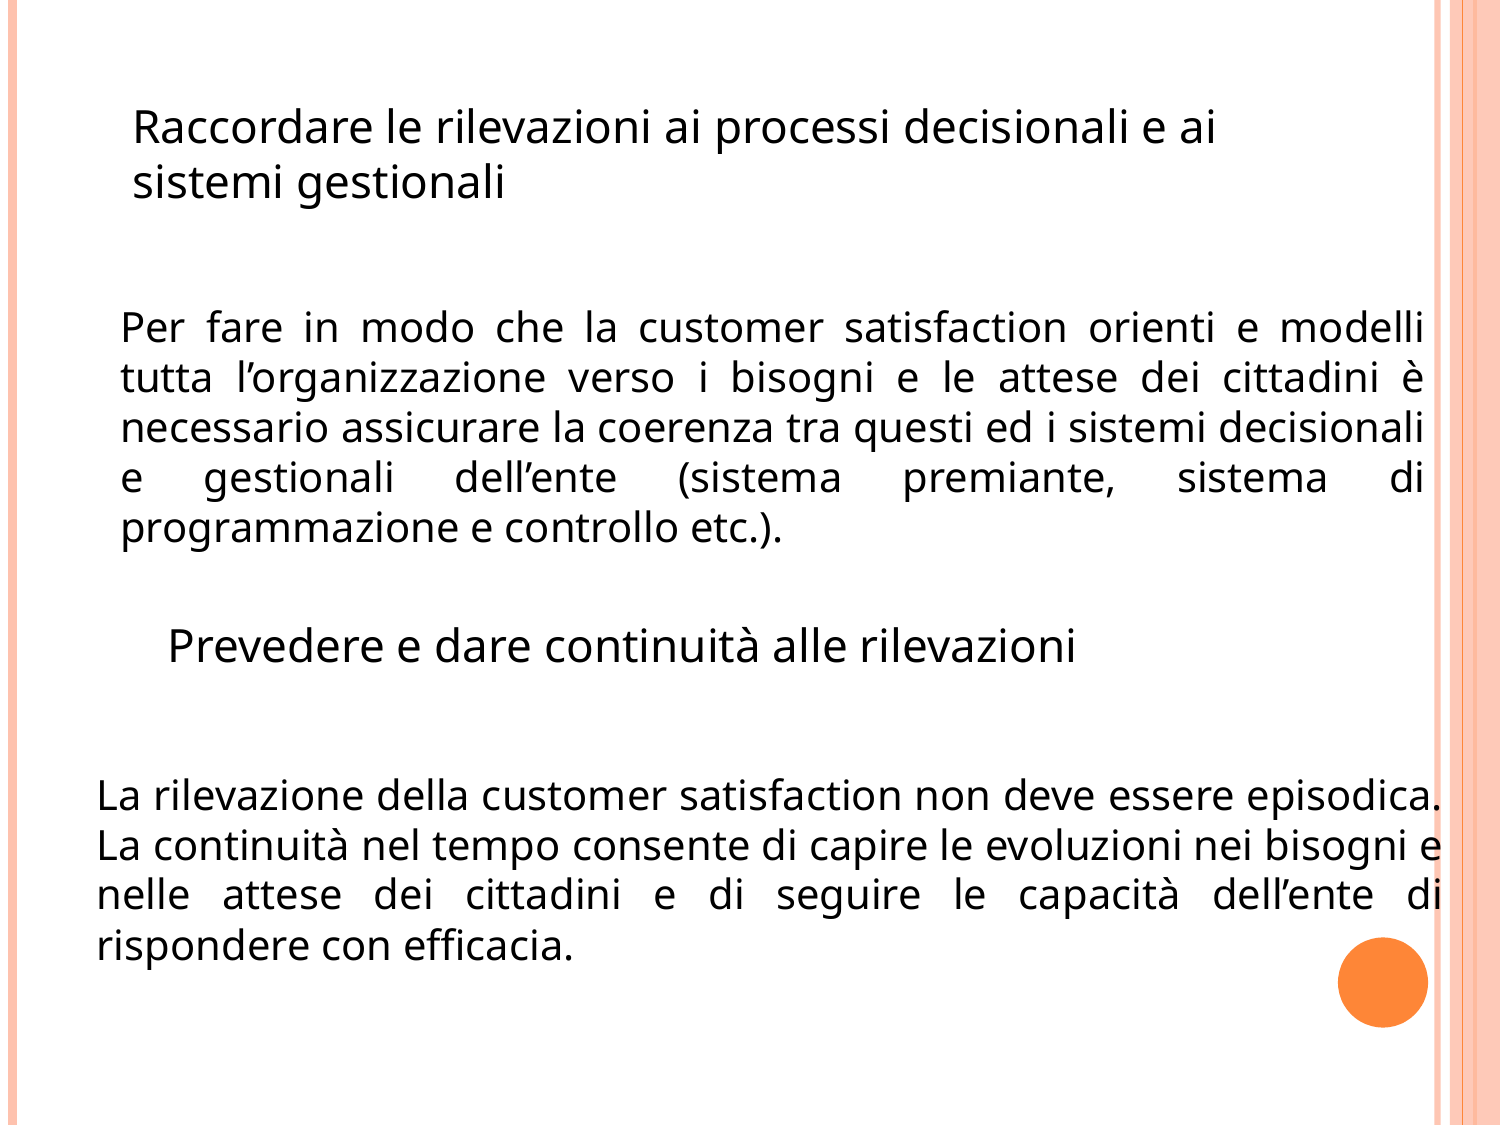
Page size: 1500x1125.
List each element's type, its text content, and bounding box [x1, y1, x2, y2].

text_box Prevedere e dare continuità alle rilevazioni [152, 550, 1428, 739]
text_box Per fare in modo che la customer satisfaction orienti e modelli tutta l’organizzazione verso i bisogni e le attese dei cittadini è necessario assicurare la coerenza tra questi ed i sistemi decisionali e gestionali dell’ente (sistema premiante, sistema di programmazione e controllo etc.). [105, 292, 1441, 558]
text_box Raccordare le rilevazioni ai processi decisionali e ai sistemi gestionali [117, 58, 1393, 247]
text_box La rilevazione della customer satisfaction non deve essere episodica. La continuità nel tempo consente di capire le evoluzioni nei bisogni e nelle attese dei cittadini e di seguire le capacità dell’ente di rispondere con efficacia. [81, 760, 1459, 976]
